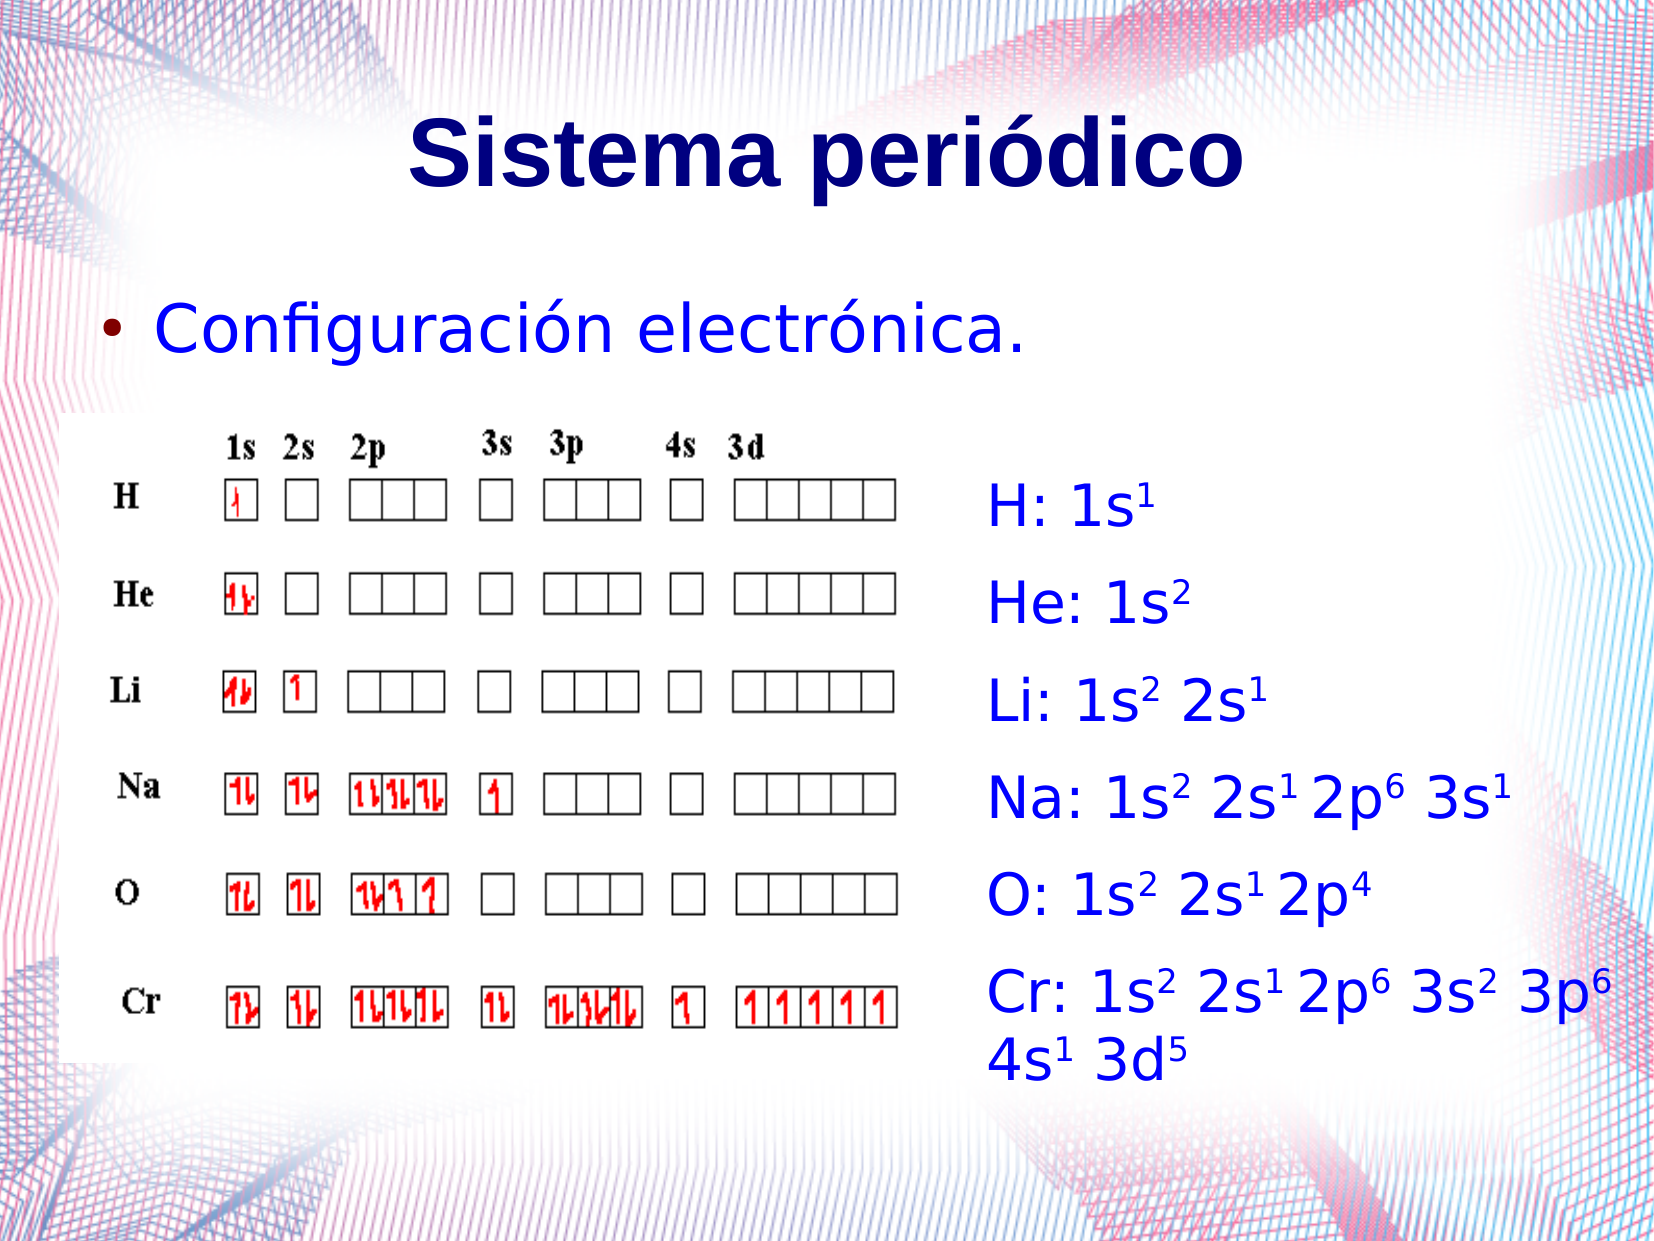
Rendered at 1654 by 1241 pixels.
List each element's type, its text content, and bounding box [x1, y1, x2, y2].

list Configuración electrónica. [82, 290, 1565, 384]
list H: 1s1 He: 1s2 Li: 1s2 2s1 Na: 1s2 2s1 2p6 3s1 O: 1s2 2s1 2p4 Cr: 1s2 2s1 2p6 3s2 3p6 4s1 3d5 [915, 472, 1625, 1095]
title Sistema periódico [82, 49, 1571, 257]
picture [0, 0, 1654, 1241]
